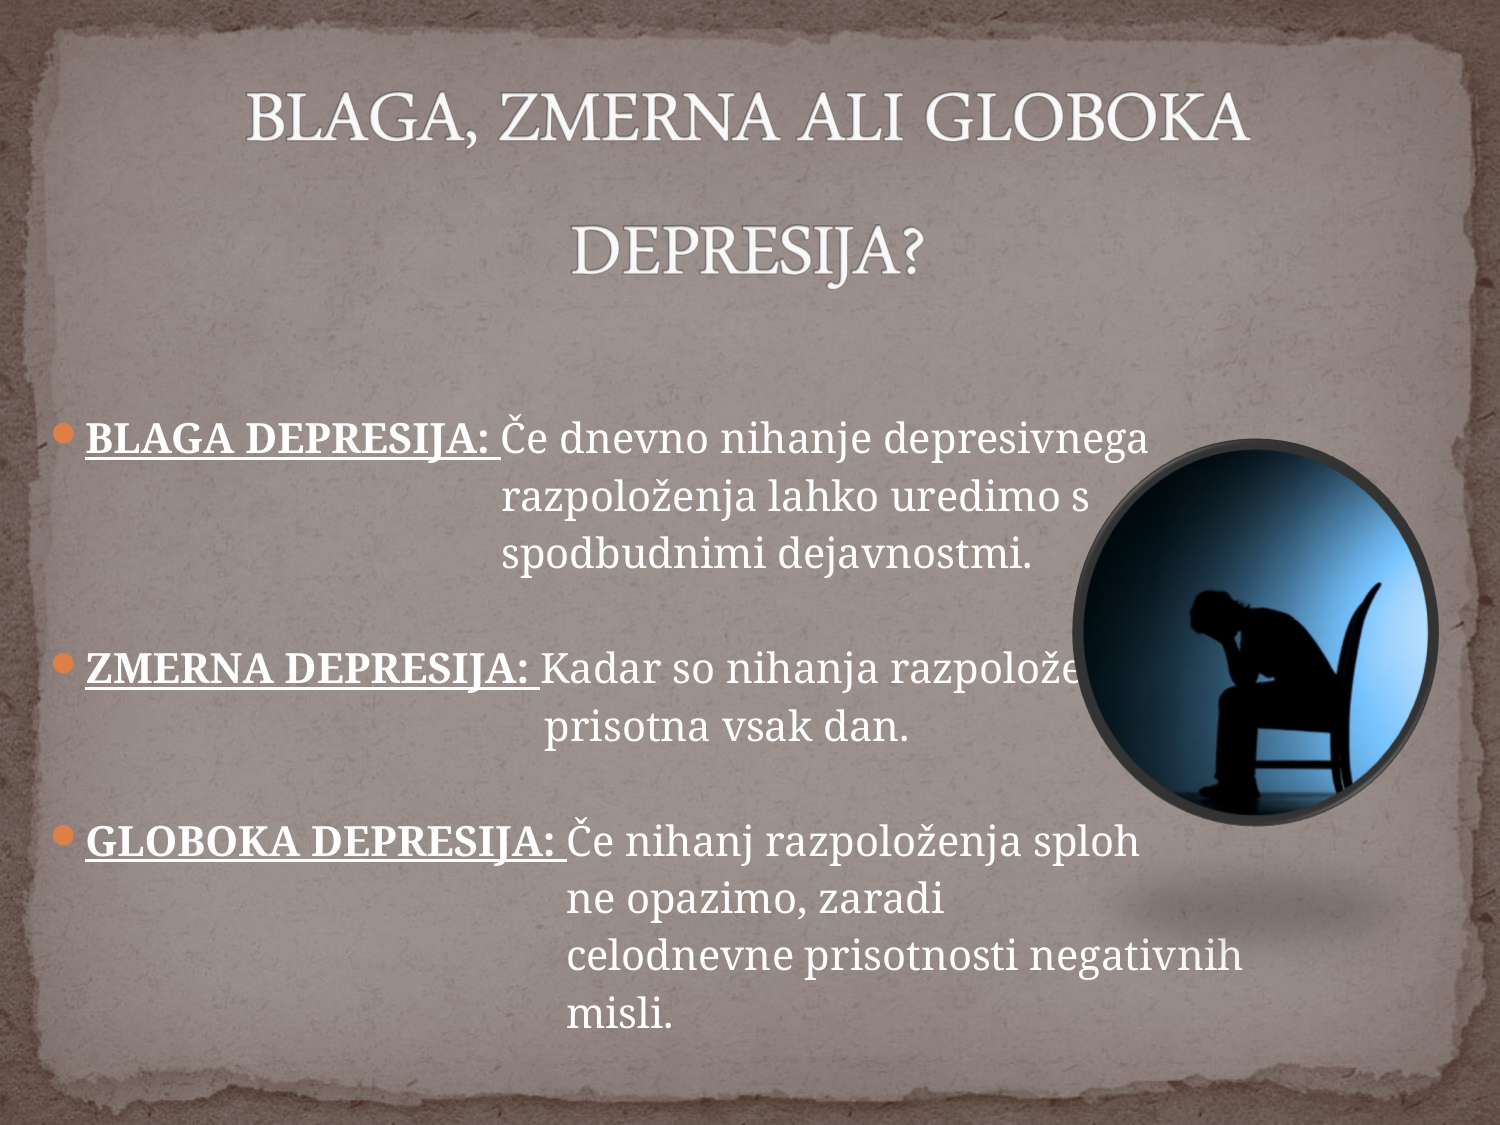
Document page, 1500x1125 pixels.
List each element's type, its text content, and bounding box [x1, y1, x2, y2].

picture [0, 0, 1500, 1125]
list BLAGA DEPRESIJA: Če dnevno nihanje depresivnega razpoloženja lahko uredimo s spodbudnimi dejavnostmi. ZMERNA DEPRESIJA: Kadar so nihanja razpoloženja prisotna vsak dan. GLOBOKA DEPRESIJA: Če nihanj razpoloženja sploh ne opazimo, zaradi celodnevne prisotnosti negativnih misli. [35, 410, 1386, 1125]
